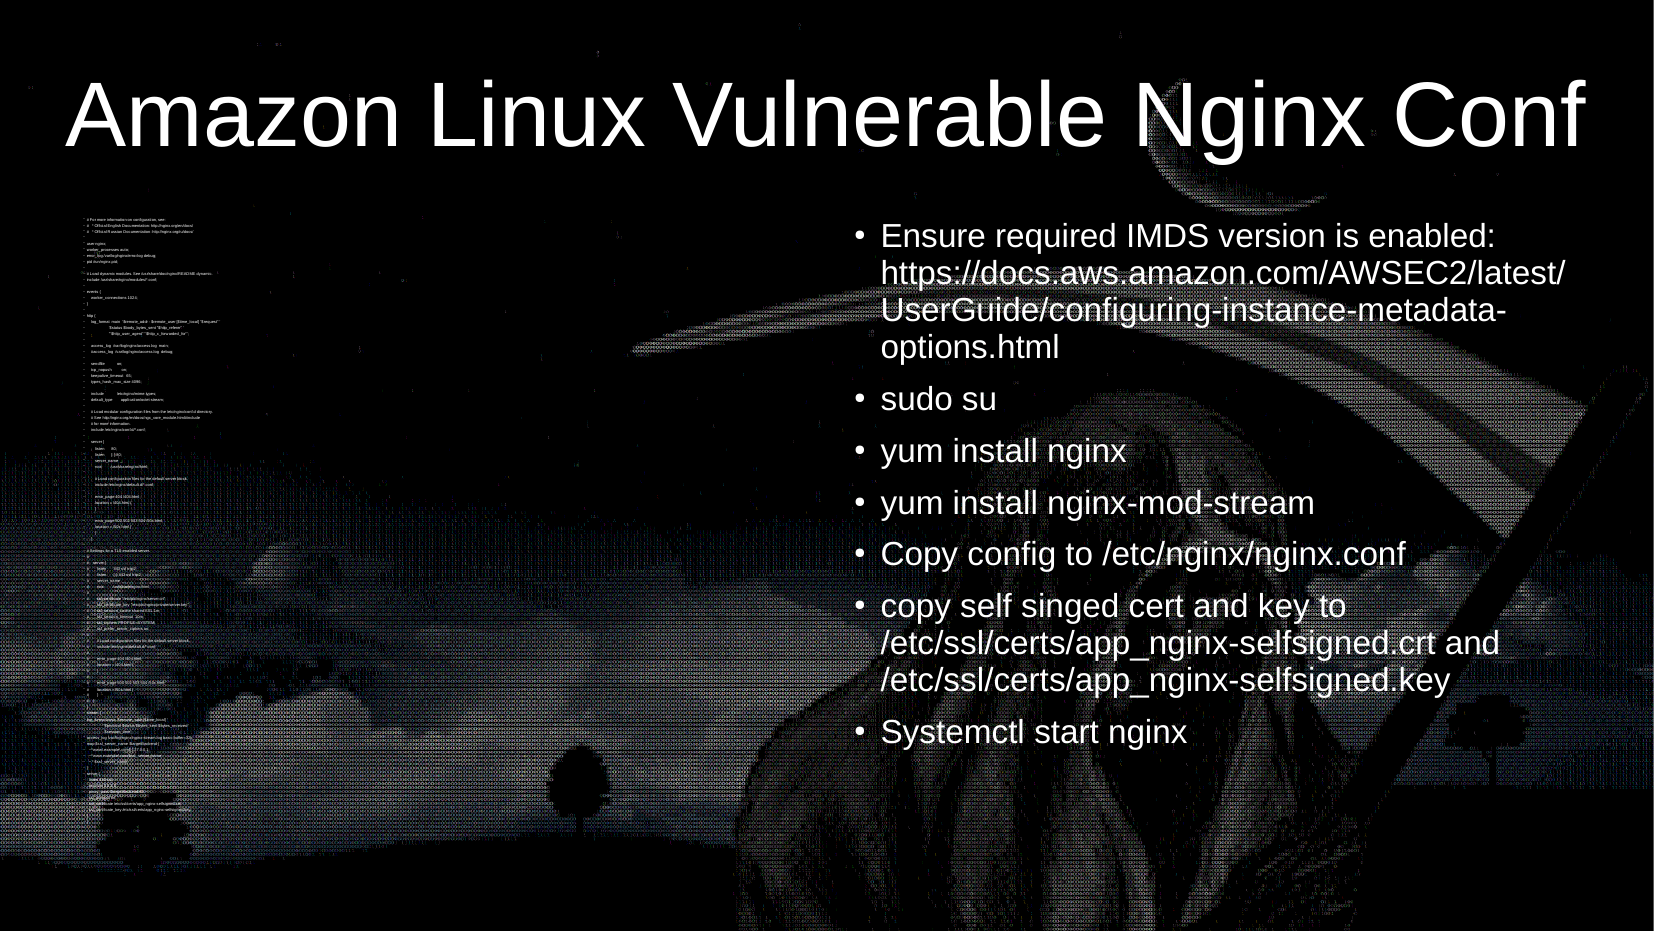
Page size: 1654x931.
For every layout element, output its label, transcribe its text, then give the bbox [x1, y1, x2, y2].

list Ensure required IMDS version is enabled: https://docs.aws.amazon.com/AWSEC2/latest/UserGuide/configuring-instance-metadata-options.html sudo su yum install nginx yum install nginx-mod-stream Copy config to /etc/nginx/nginx.conf copy self singed cert and key to /etc/ssl/certs/app_nginx-selfsigned.crt and /etc/ssl/certs/app_nginx-selfsigned.key Systemctl start nginx [845, 217, 1572, 758]
title Amazon Linux Vulnerable Nginx Conf [11, 12, 1642, 218]
list # For more information on configuration, see: # * Official English Documentation: http://nginx.org/en/docs/ # * Official Russian Documentation: http://nginx.org/ru/docs/ user nginx; worker_processes auto; error_log /var/log/nginx/error.log debug; pid /run/nginx.pid; # Load dynamic modules. See /usr/share/doc/nginx/README.dynamic. include /usr/share/nginx/modules/*.conf; events { worker_connections 1024; } http { log_format main '$remote_addr - $remote_user [$time_local] "$request" ' '$status $body_bytes_sent "$http_referer" ' '"$http_user_agent" "$http_x_forwarded_for"'; access_log /var/log/nginx/access.log main; #access_log /var/log/nginx/access.log debug; sendfile on; tcp_nopush on; keepalive_timeout 65; types_hash_max_size 4096; include /etc/nginx/mime.types; default_type application/octet-stream; # Load modular configuration files from the /etc/nginx/conf.d directory. # See http://nginx.org/en/docs/ngx_core_module.html#include # for more information. include /etc/nginx/conf.d/*.conf; server { listen 80; listen [::]:80; server_name _; root /usr/share/nginx/html; # Load configuration files for the default server block. include /etc/nginx/default.d/*.conf; error_page 404 /404.html; location = /404.html { } error_page 500 502 503 504 /50x.html; location = /50x.html { } } # Settings for a TLS enabled server. # # server { # listen 443 ssl http2; # listen [::]:443 ssl http2; # server_name _; # root /usr/share/nginx/html; # # ssl_certificate "/etc/pki/nginx/server.crt"; # ssl_certificate_key "/etc/pki/nginx/private/server.key"; # ssl_session_cache shared:SSL:1m; # ssl_session_timeout 10m; # ssl_ciphers PROFILE=SYSTEM; # ssl_prefer_server_ciphers on; # # # Load configuration files for the default server block. # include /etc/nginx/default.d/*.conf; # # error_page 404 /404.html; # location = /404.html { # } # # error_page 500 502 503 504 /50x.html; # location = /50x.html { # } # } } stream { log_format basic '$remote_addr [$time_local] ' '$protocol $status $bytes_sent $bytes_received ' '$session_time'; access_log /var/log/nginx/nginx-stream.log basic buffer=32k; map $ssl_server_name $targetBackend { ~^www\.example\.com$ 127.0.0.1; ~^www.example\.com $ssl_server_name; ~.* $ssl_server_name; } server { listen 443 ssl; resolver 8.8.8.8; proxy_pass $targetBackend:80; ssl_preread on; ssl_certificate /etc/ssl/certs/app_nginx-selfsigned.crt; ssl_certificate_key /etc/ssl/certs/app_nginx-selfsigned.key; } } [82, 217, 846, 898]
picture [0, 0, 1654, 931]
